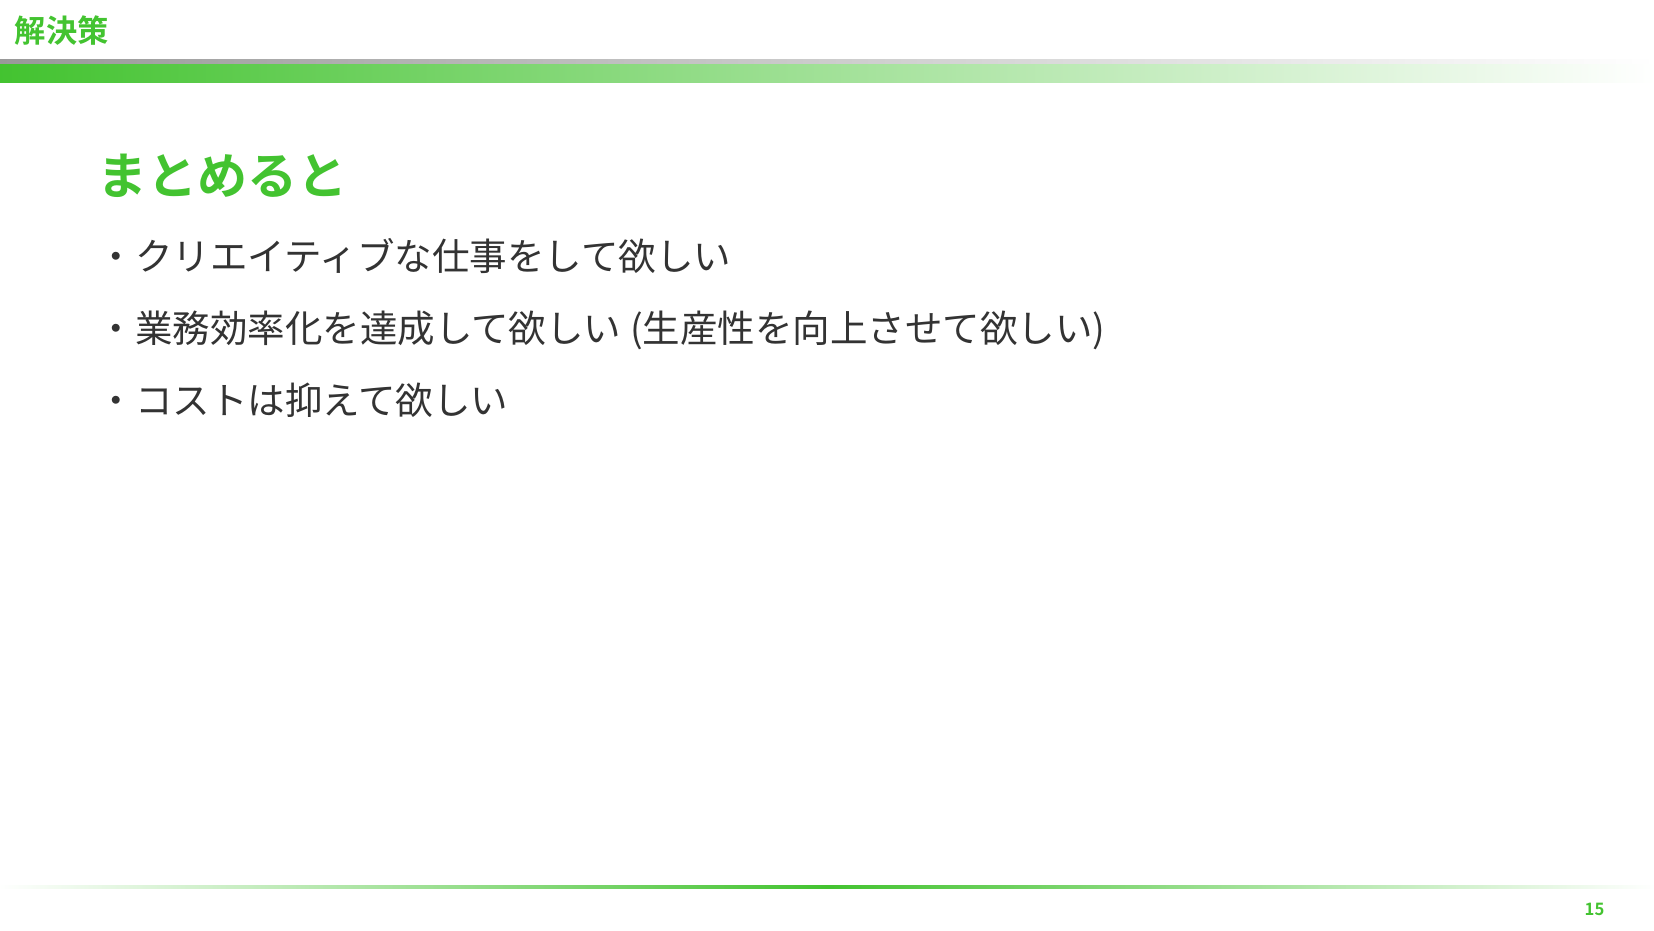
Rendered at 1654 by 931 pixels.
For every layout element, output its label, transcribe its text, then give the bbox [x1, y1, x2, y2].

text_box <番号> [1535, 888, 1654, 928]
text_box まとめると ・クリエイティブな仕事をして欲しい ・業務効率化を達成して欲しい (生産性を向上させて欲しい) ・コストは抑えて欲しい [82, 129, 1459, 739]
text_box 解決策 [0, 0, 1376, 59]
text_box [0, 59, 1654, 83]
text_box [0, 885, 1654, 889]
